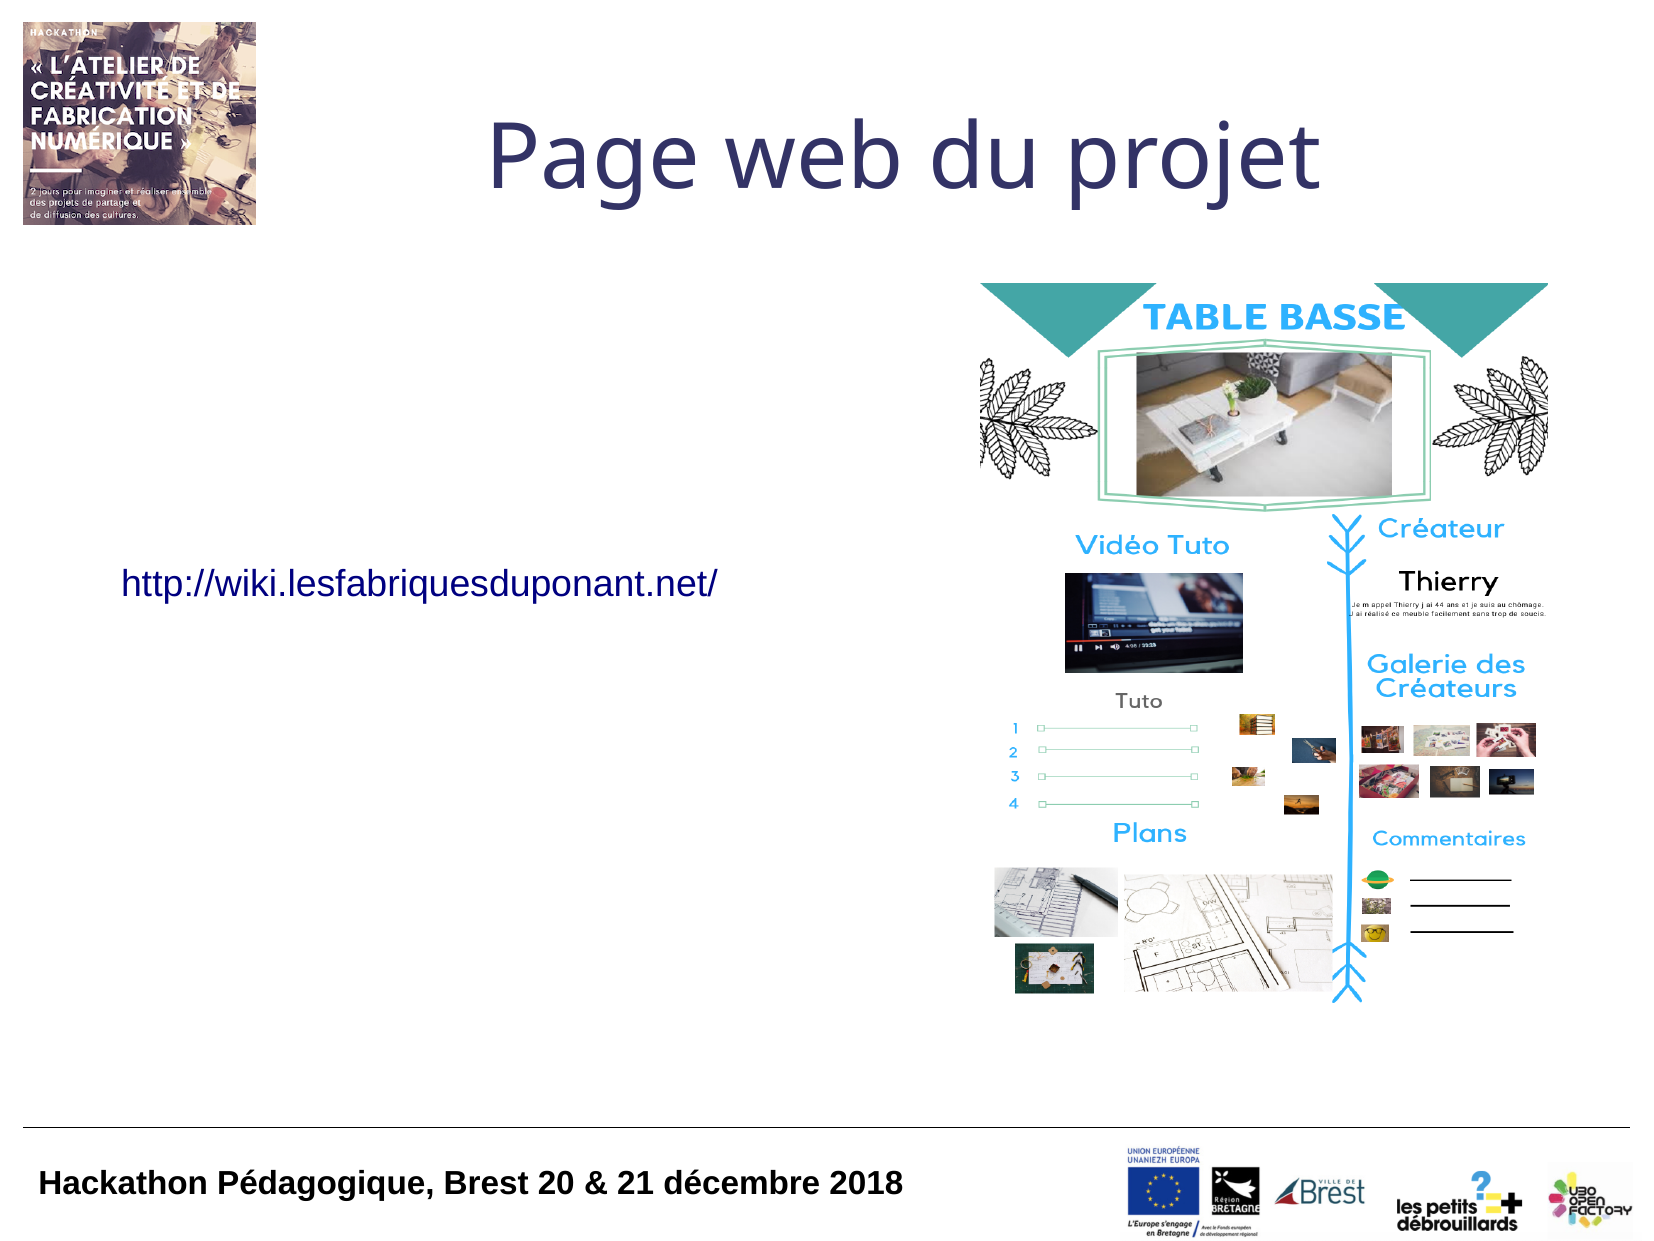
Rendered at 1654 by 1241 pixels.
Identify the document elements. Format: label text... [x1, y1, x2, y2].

picture [980, 283, 1548, 1004]
text_box Hackathon Pédagogique, Brest 20 & 21 décembre 2018 [23, 1157, 945, 1211]
title Page web du projet [236, 49, 1571, 257]
picture [23, 22, 256, 225]
text_box http://wiki.lesfabriquesduponant.net/ [106, 555, 919, 778]
picture [1120, 1137, 1642, 1241]
